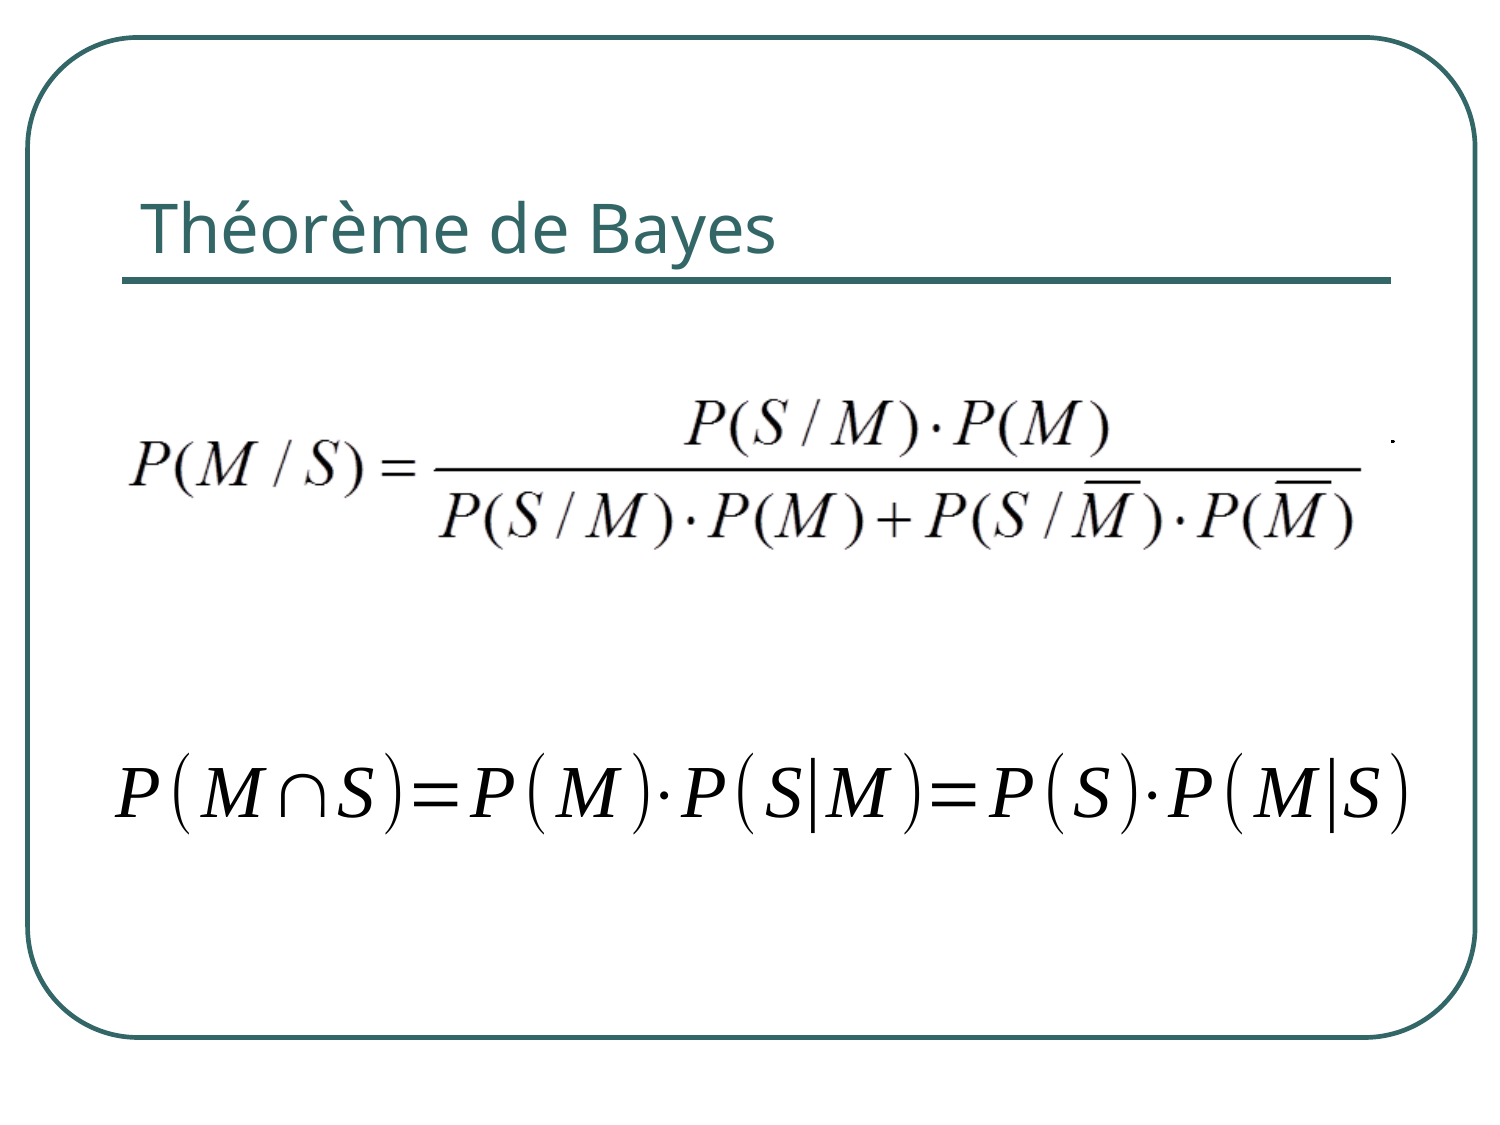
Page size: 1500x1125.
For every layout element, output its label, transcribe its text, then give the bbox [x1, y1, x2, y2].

picture [112, 350, 1406, 597]
title Théorème de Bayes [125, 87, 1388, 275]
chart [106, 748, 1419, 839]
